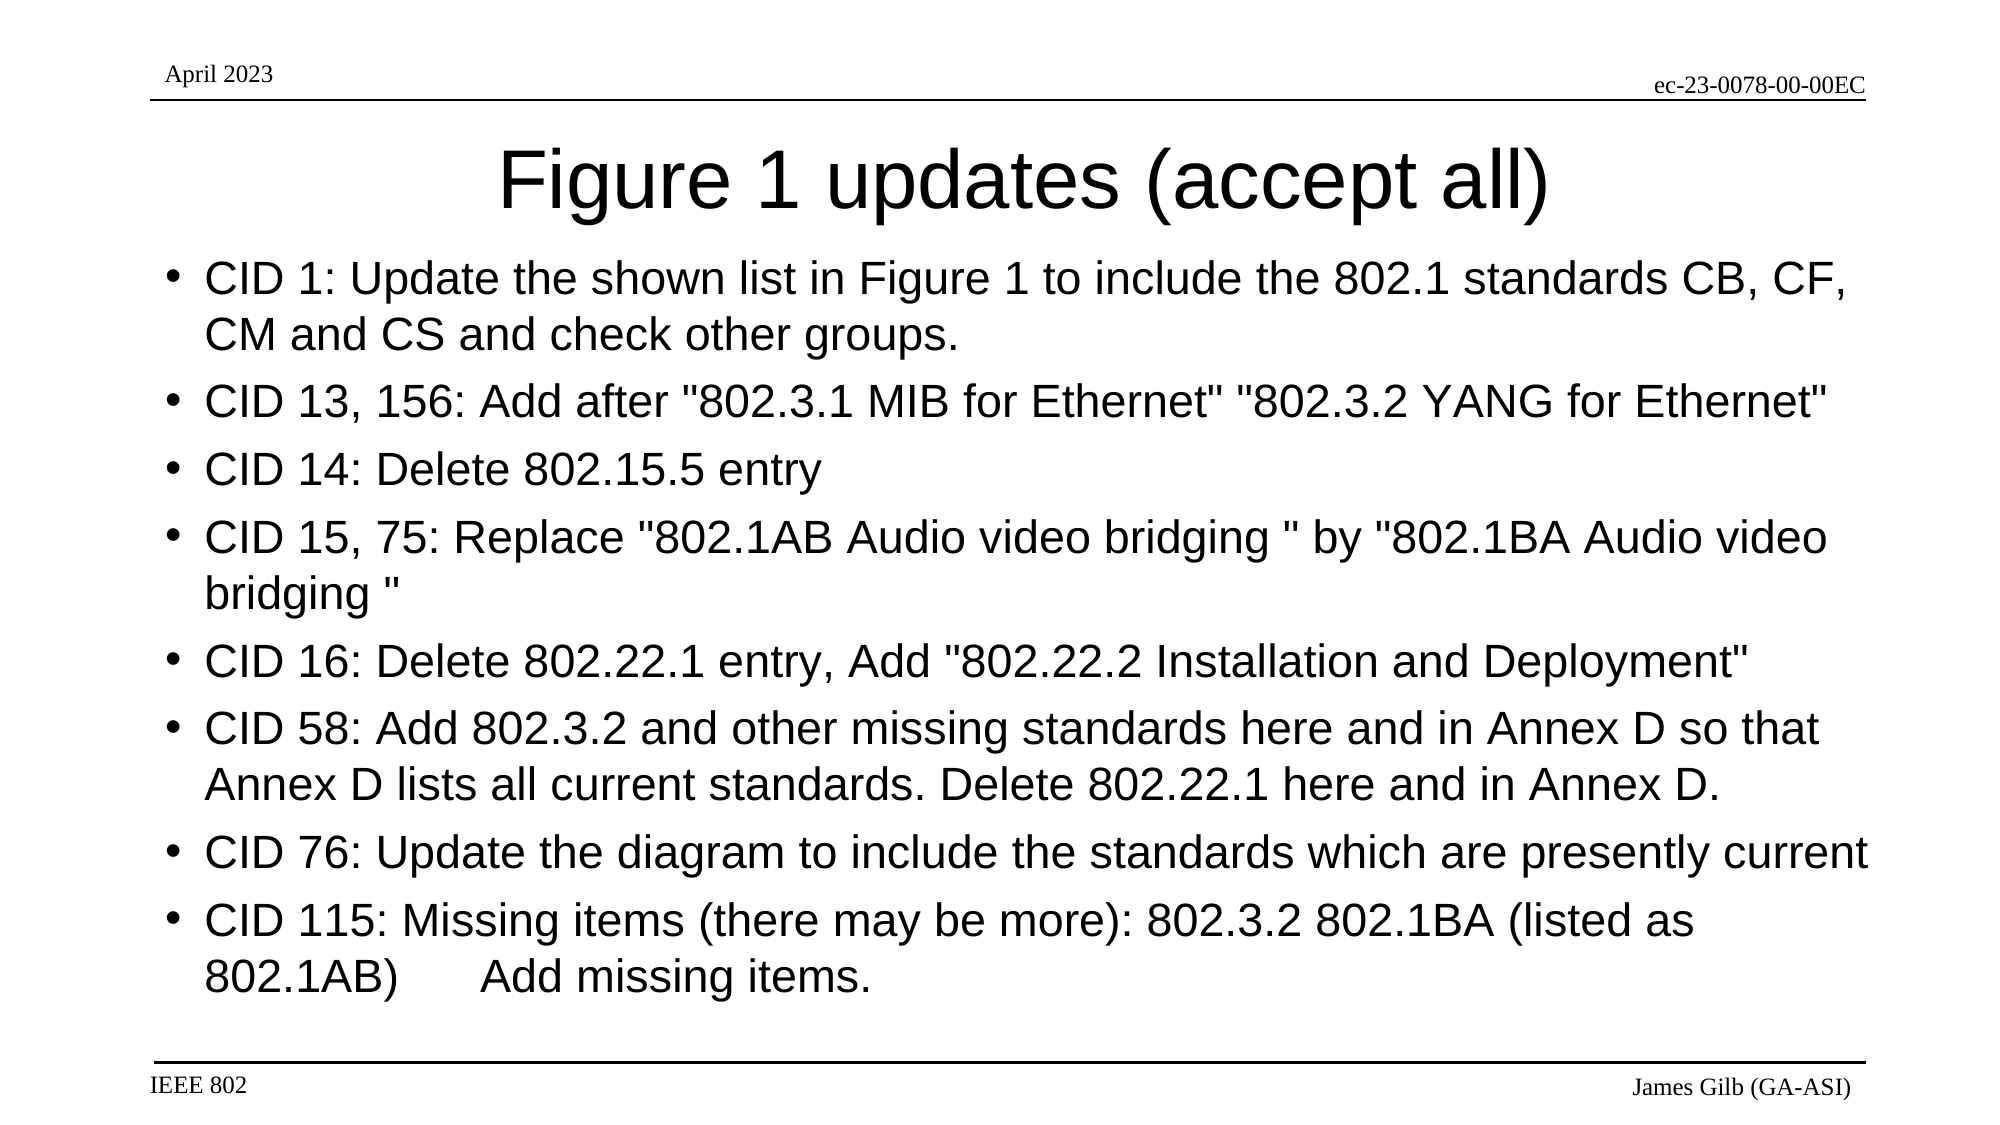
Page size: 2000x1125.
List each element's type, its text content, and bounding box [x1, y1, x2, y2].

title Figure 1 updates (accept all) [149, 112, 1900, 238]
list CID 1: Update the shown list in Figure 1 to include the 802.1 standards CB, CF, CM and CS and check other groups. CID 13, 156: Add after "802.3.1 MIB for Ethernet" "802.3.2 YANG for Ethernet" CID 14: Delete 802.15.5 entry CID 15, 75: Replace "802.1AB Audio video bridging " by "802.1BA Audio video bridging " CID 16: Delete 802.22.1 entry, Add "802.22.2 Installation and Deployment" CID 58: Add 802.3.2 and other missing standards here and in Annex D so that Annex D lists all current standards. Delete 802.22.1 here and in Annex D. CID 76: Update the diagram to include the standards which are presently current CID 115: Missing items (there may be more): 802.3.2 802.1BA (listed as 802.1AB) Add missing items. [149, 239, 1900, 1051]
